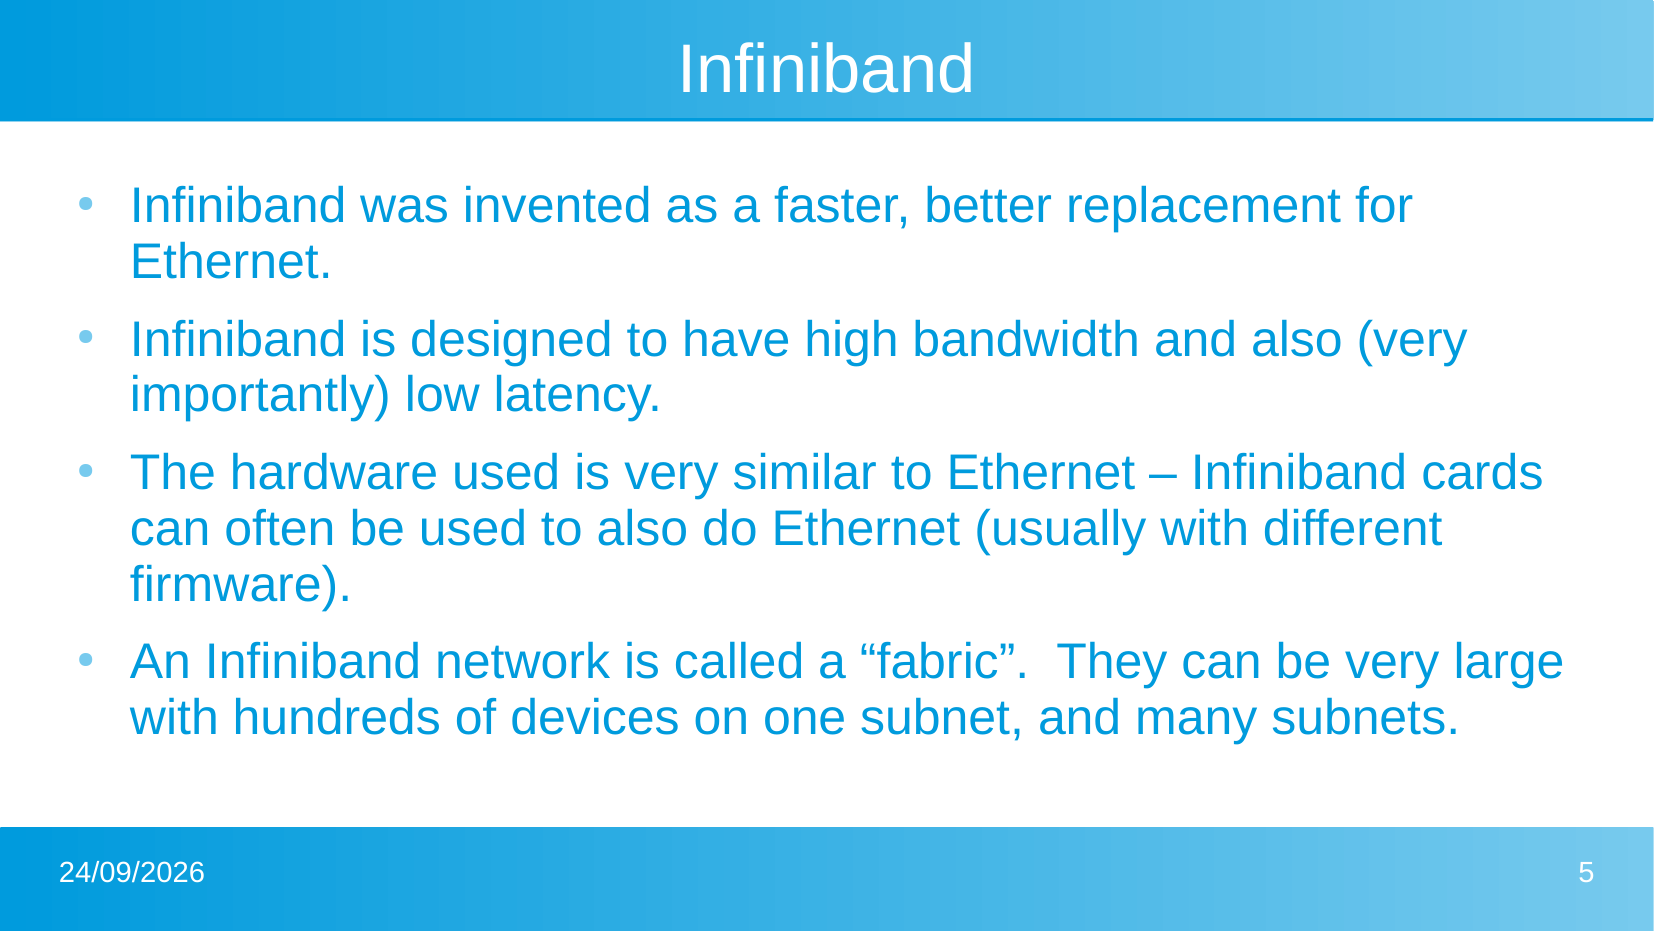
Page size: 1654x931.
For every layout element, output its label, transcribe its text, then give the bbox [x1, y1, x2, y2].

title Infiniband [59, 29, 1595, 108]
list Infiniband was invented as a faster, better replacement for Ethernet. Infiniband is designed to have high bandwidth and also (very importantly) low latency. The hardware used is very similar to Ethernet – Infiniband cards can often be used to also do Ethernet (usually with different firmware). An Infiniband network is called a “fabric”. They can be very large with hundreds of devices on one subnet, and many subnets. [59, 177, 1595, 768]
